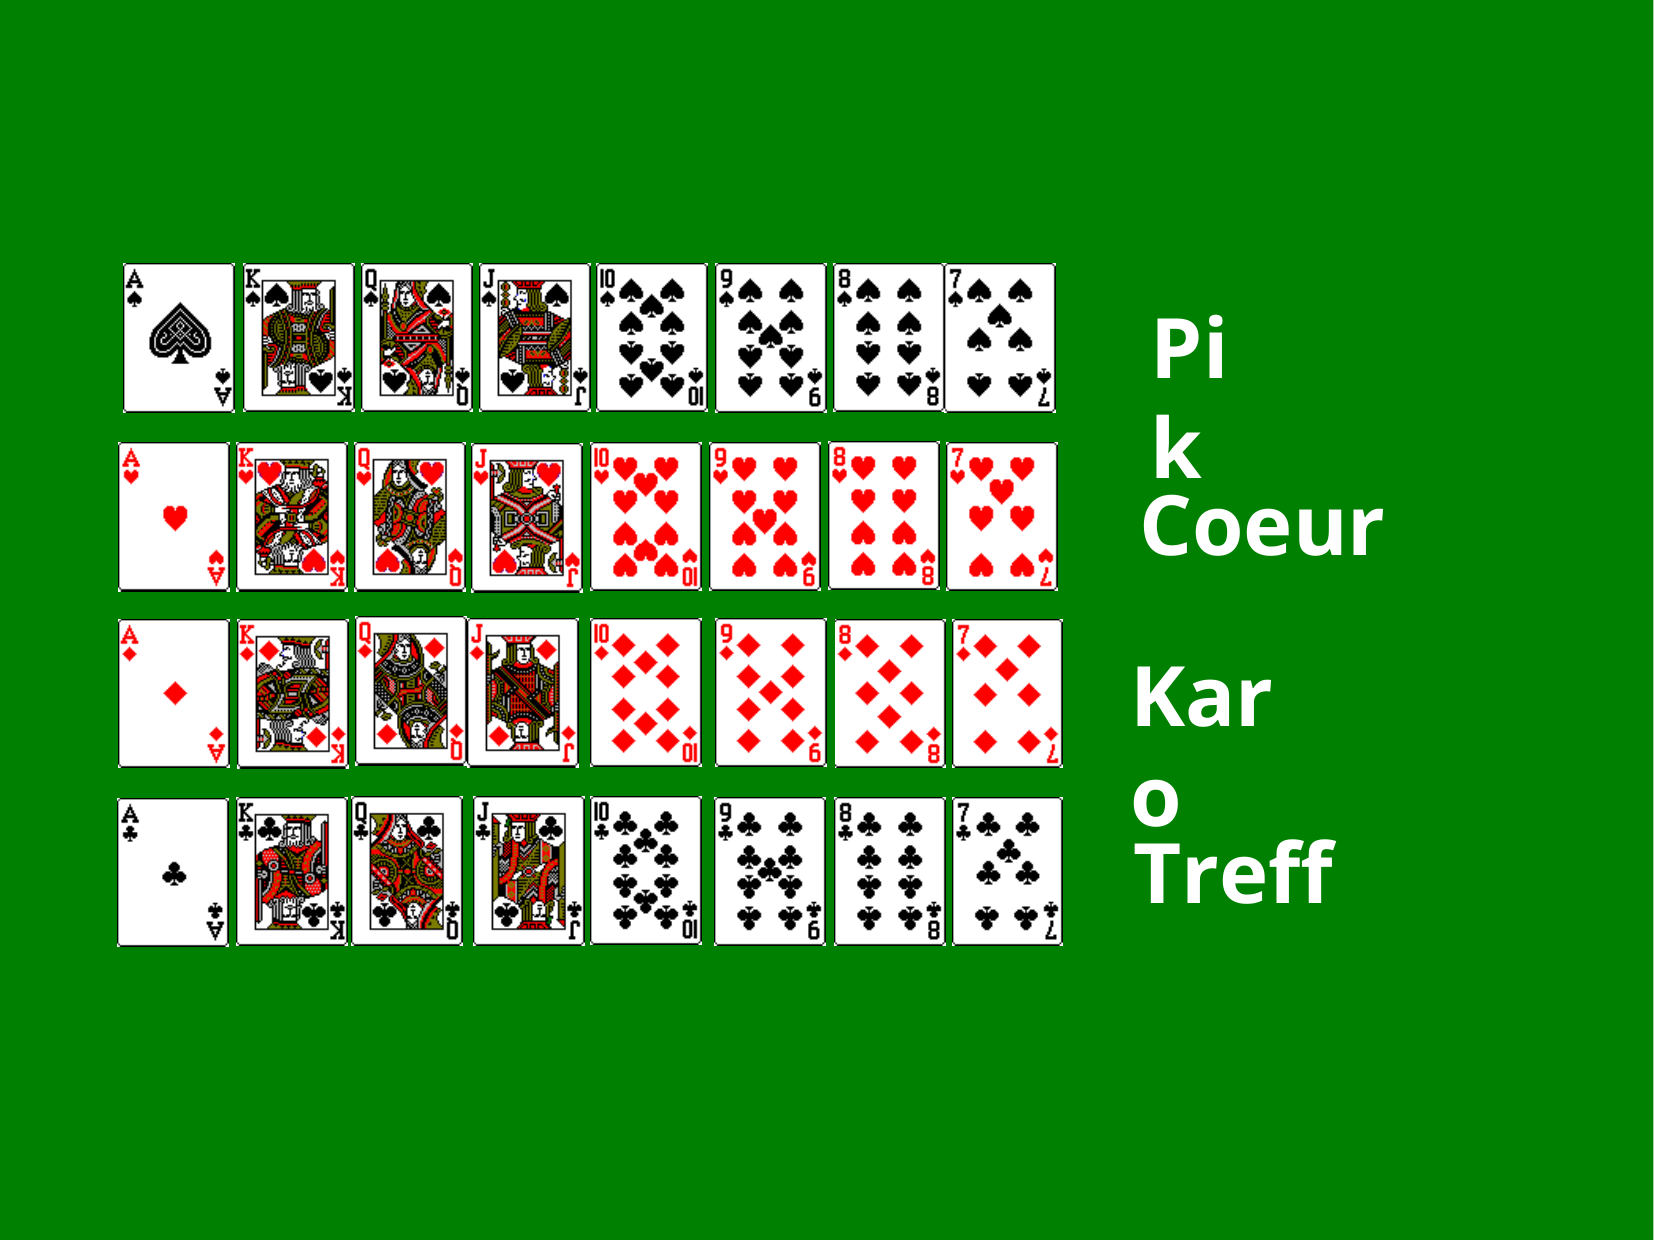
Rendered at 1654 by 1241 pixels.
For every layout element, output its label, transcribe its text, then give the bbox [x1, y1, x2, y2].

picture [118, 619, 230, 768]
picture [243, 263, 355, 412]
picture [596, 263, 708, 412]
text_box Coeur [1139, 472, 1388, 573]
picture [709, 442, 821, 591]
picture [473, 796, 585, 946]
picture [946, 442, 1058, 591]
picture [715, 618, 827, 767]
picture [237, 619, 349, 769]
picture [834, 797, 946, 946]
picture [952, 797, 1063, 946]
picture [117, 798, 229, 947]
picture [833, 263, 1056, 413]
picture [118, 442, 230, 592]
text_box Karo [1130, 642, 1317, 843]
picture [236, 797, 348, 946]
picture [828, 441, 940, 590]
picture [355, 616, 579, 768]
picture [471, 443, 583, 593]
picture [361, 263, 473, 412]
text_box Treff [1133, 819, 1489, 1115]
picture [354, 442, 466, 592]
picture [351, 796, 463, 946]
picture [590, 442, 702, 591]
picture [835, 619, 946, 768]
picture [714, 797, 826, 946]
picture [715, 263, 827, 413]
text_box Pik [1150, 295, 1270, 496]
picture [236, 442, 348, 592]
picture [123, 263, 235, 413]
picture [590, 796, 702, 945]
picture [590, 618, 702, 767]
picture [952, 619, 1063, 768]
picture [479, 263, 591, 412]
